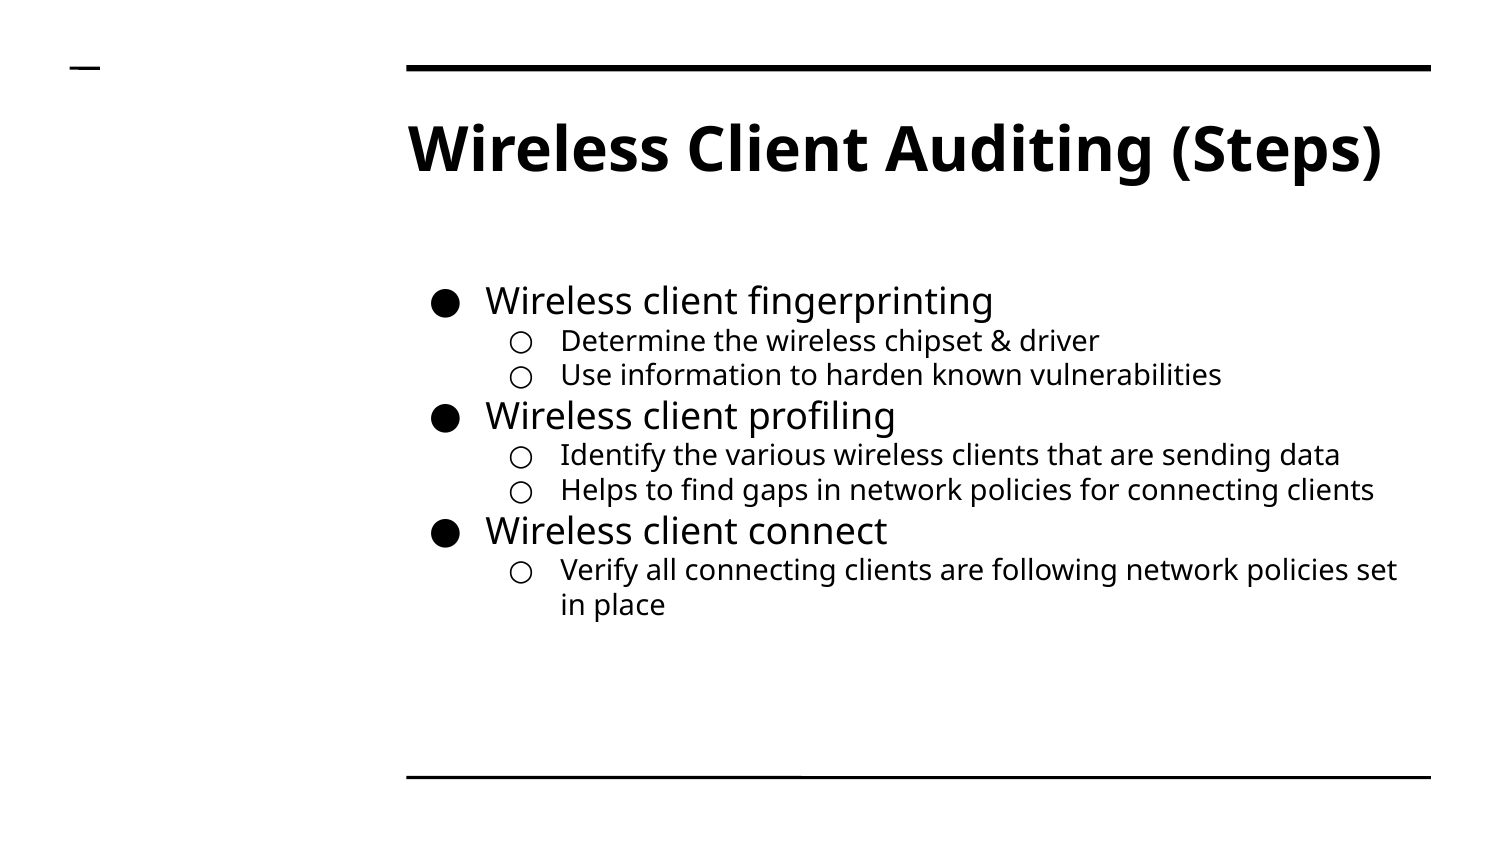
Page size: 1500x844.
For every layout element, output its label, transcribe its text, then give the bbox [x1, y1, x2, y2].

title Wireless Client Auditing (Steps) [393, 94, 1431, 199]
list Wireless client fingerprinting Determine the wireless chipset & driver Use information to harden known vulnerabilities Wireless client profiling Identify the various wireless clients that are sending data Helps to find gaps in network policies for connecting clients Wireless client connect Verify all connecting clients are following network policies set in place [395, 261, 1433, 755]
